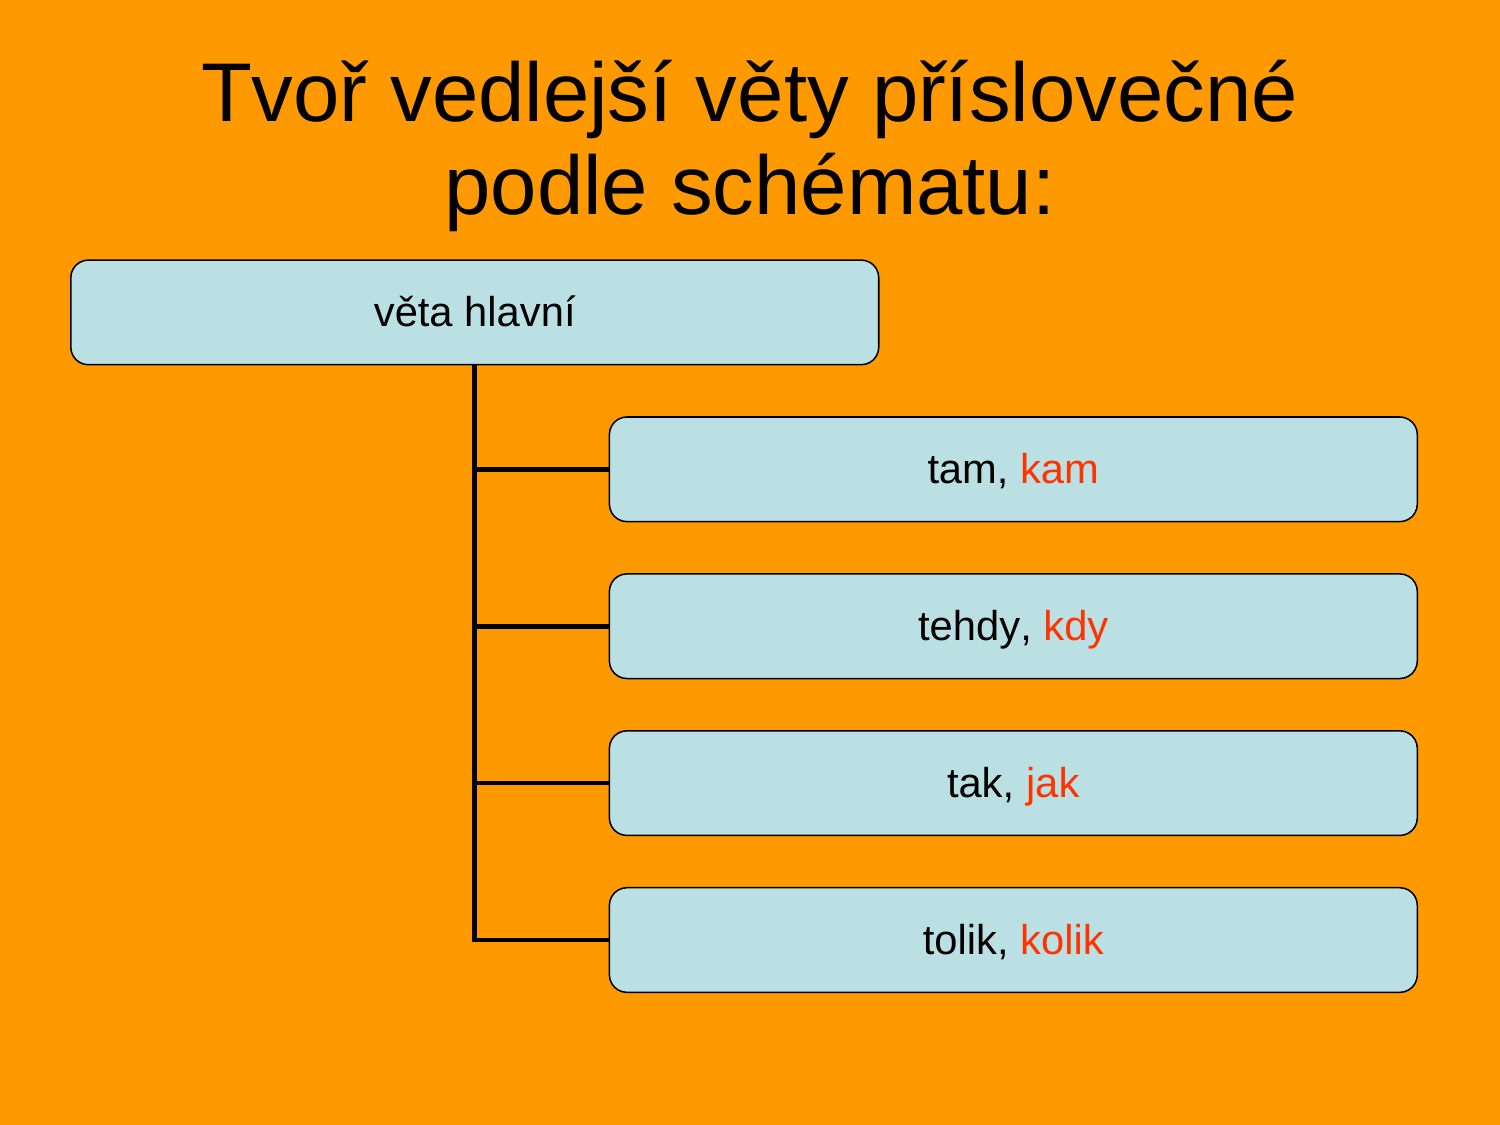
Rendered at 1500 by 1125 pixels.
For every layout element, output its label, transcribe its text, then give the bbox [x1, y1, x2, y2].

text_box tam, kam [609, 416, 1418, 522]
text_box tak, jak [609, 730, 1418, 836]
text_box věta hlavní [70, 260, 879, 365]
text_box tehdy, kdy [609, 573, 1418, 679]
title Tvoř vedlejší věty příslovečné podle schématu: [75, 31, 1426, 247]
text_box tolik, kolik [609, 887, 1418, 993]
